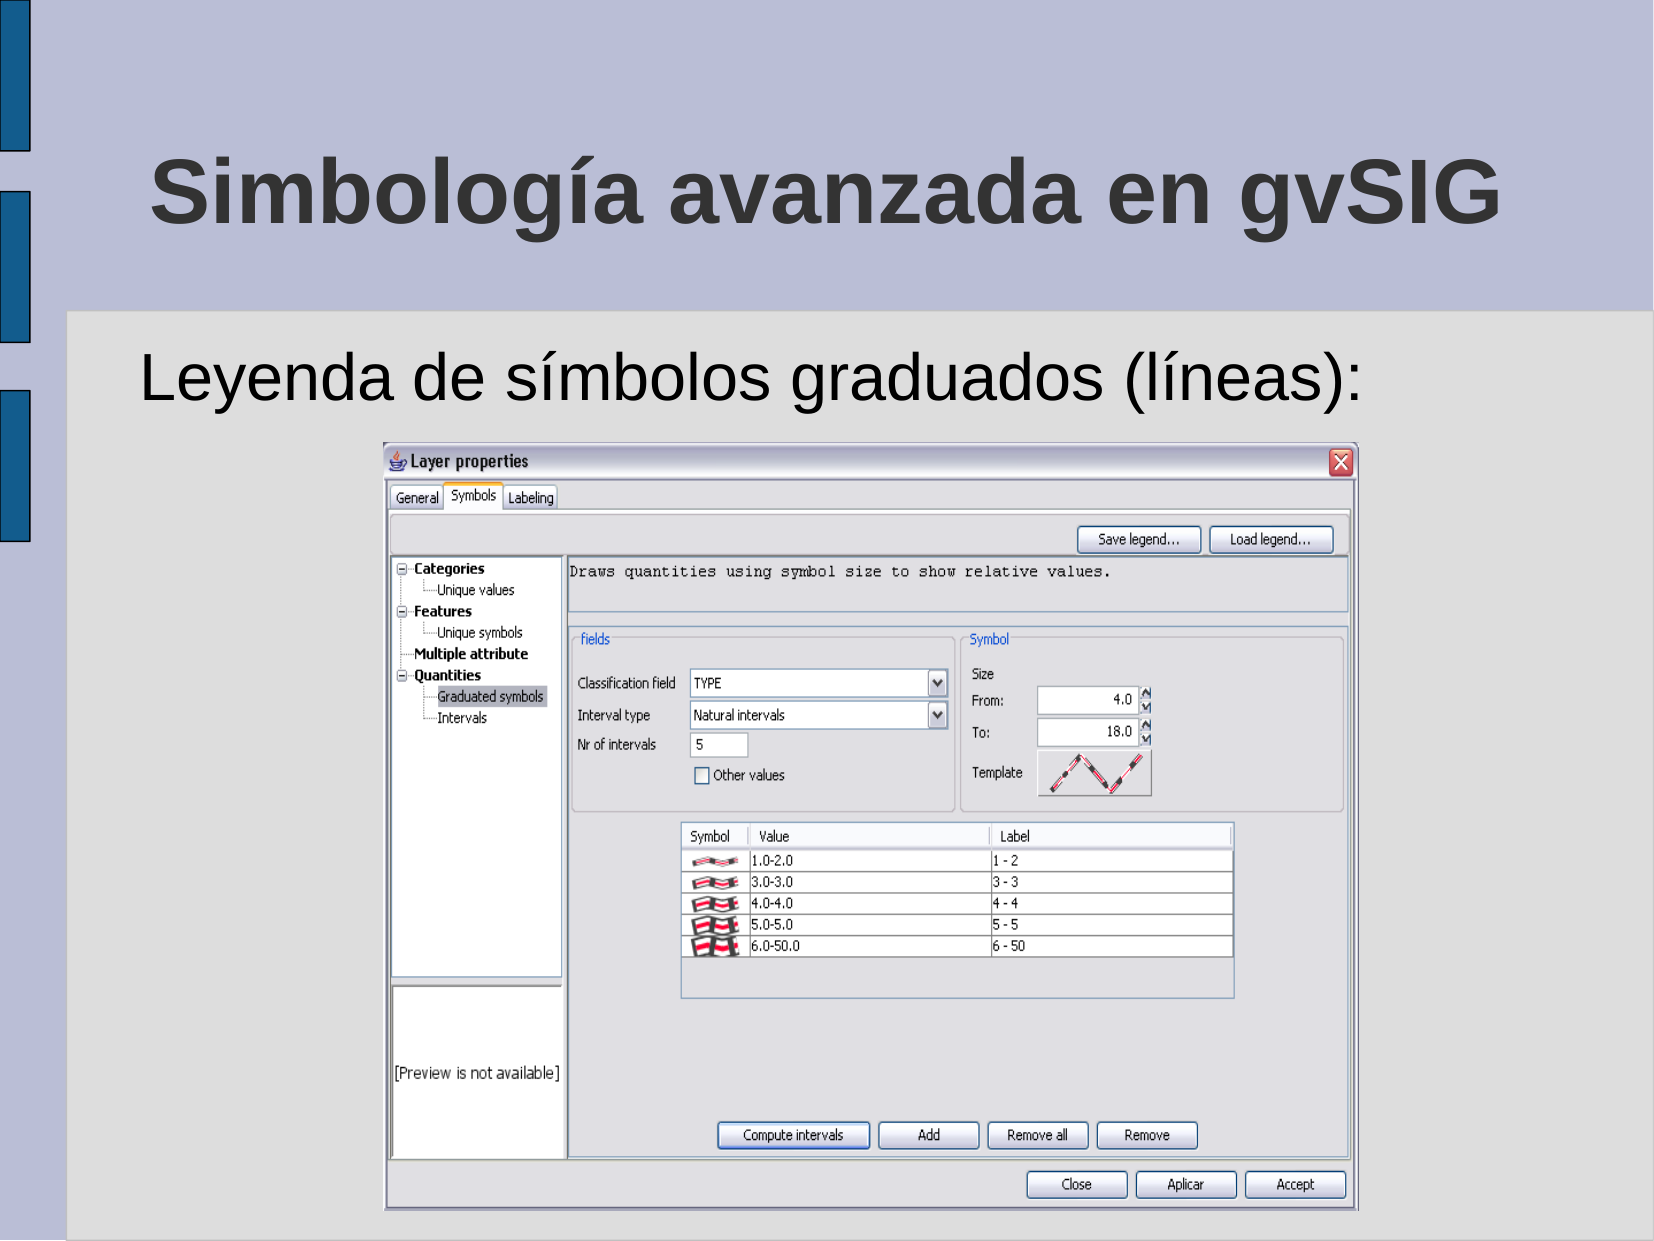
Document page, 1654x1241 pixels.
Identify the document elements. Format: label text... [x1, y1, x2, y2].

picture [383, 442, 1359, 1211]
list Leyenda de símbolos graduados (líneas): [121, 344, 1534, 1112]
title Simbología avanzada en gvSIG [121, 98, 1534, 291]
